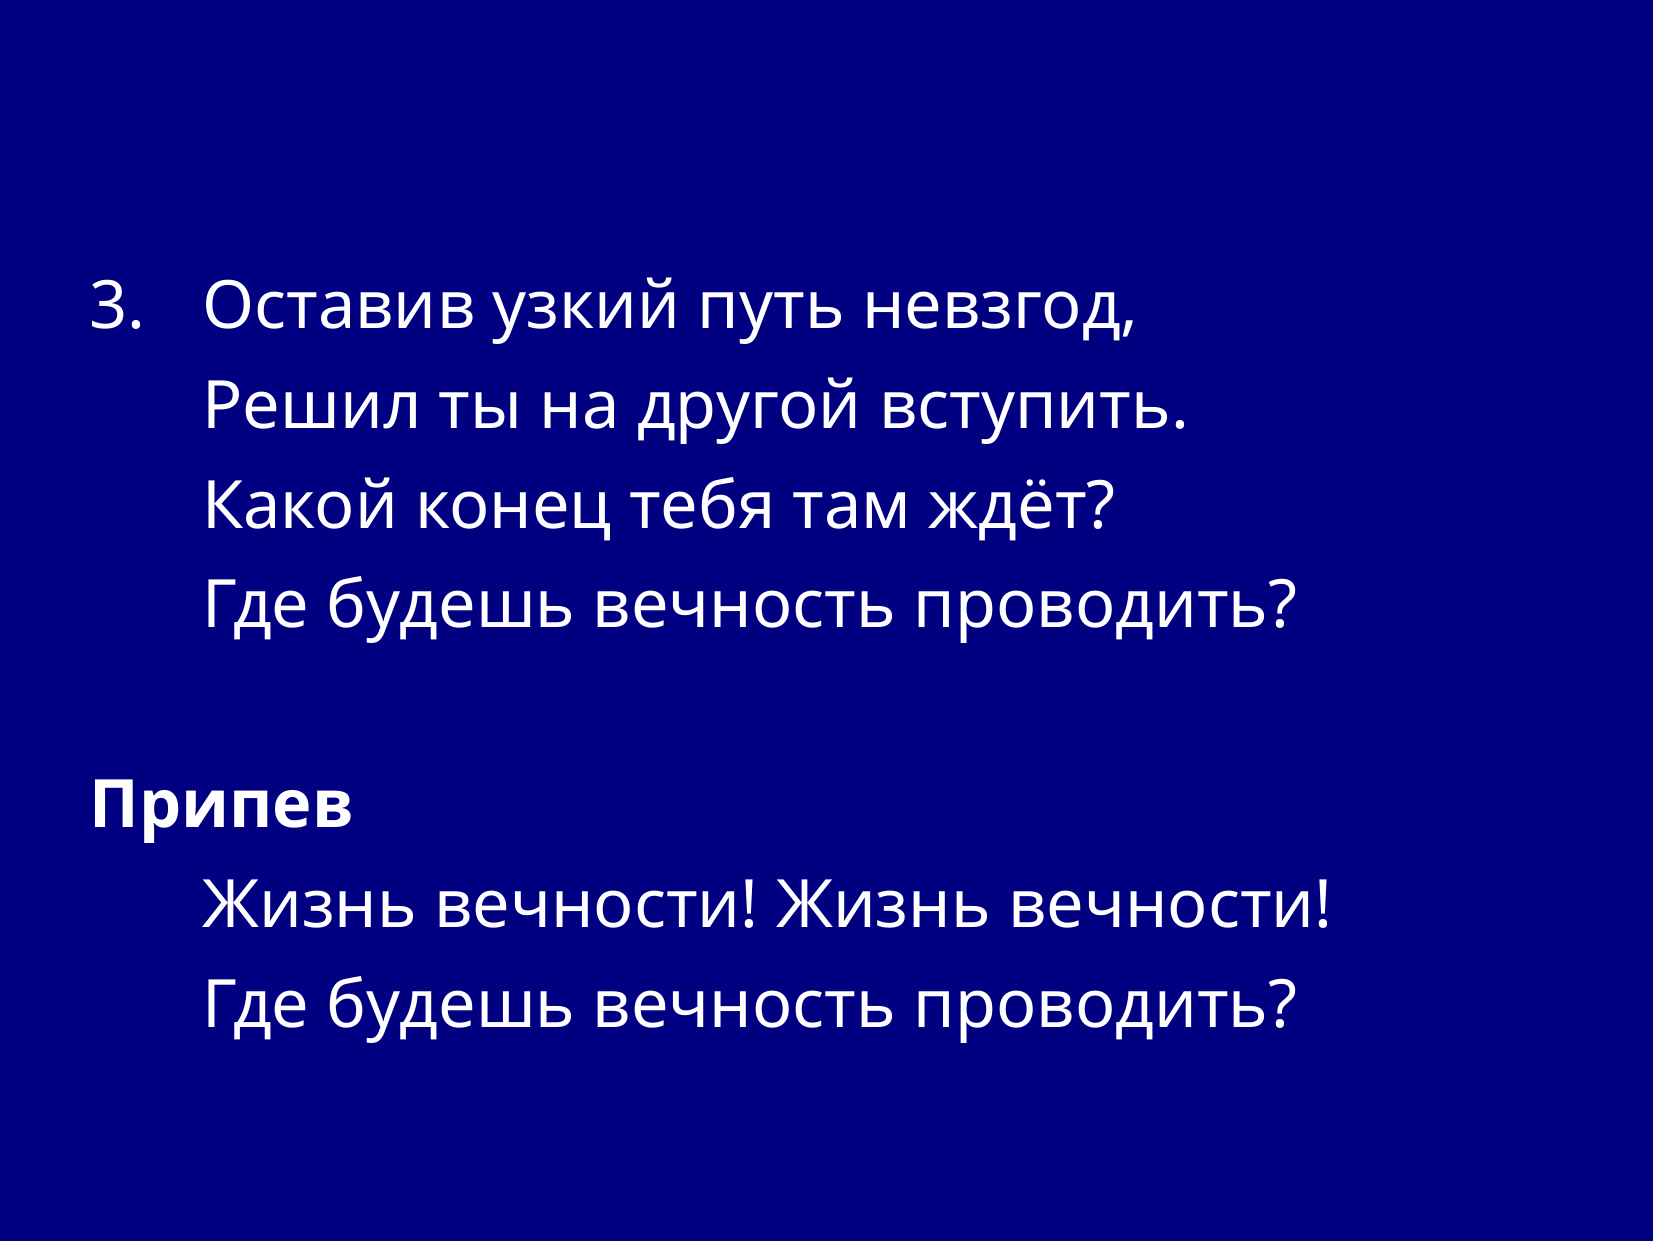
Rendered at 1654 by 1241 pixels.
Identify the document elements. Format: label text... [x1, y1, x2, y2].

text_box 3. Оставив узкий путь невзгод, Решил ты на другой вступить. Какой конец тебя там ждёт? Где будешь вечность проводить? Припев Жизнь вечности! Жизнь вечности! Где будешь вечность проводить? [75, 150, 1576, 1163]
